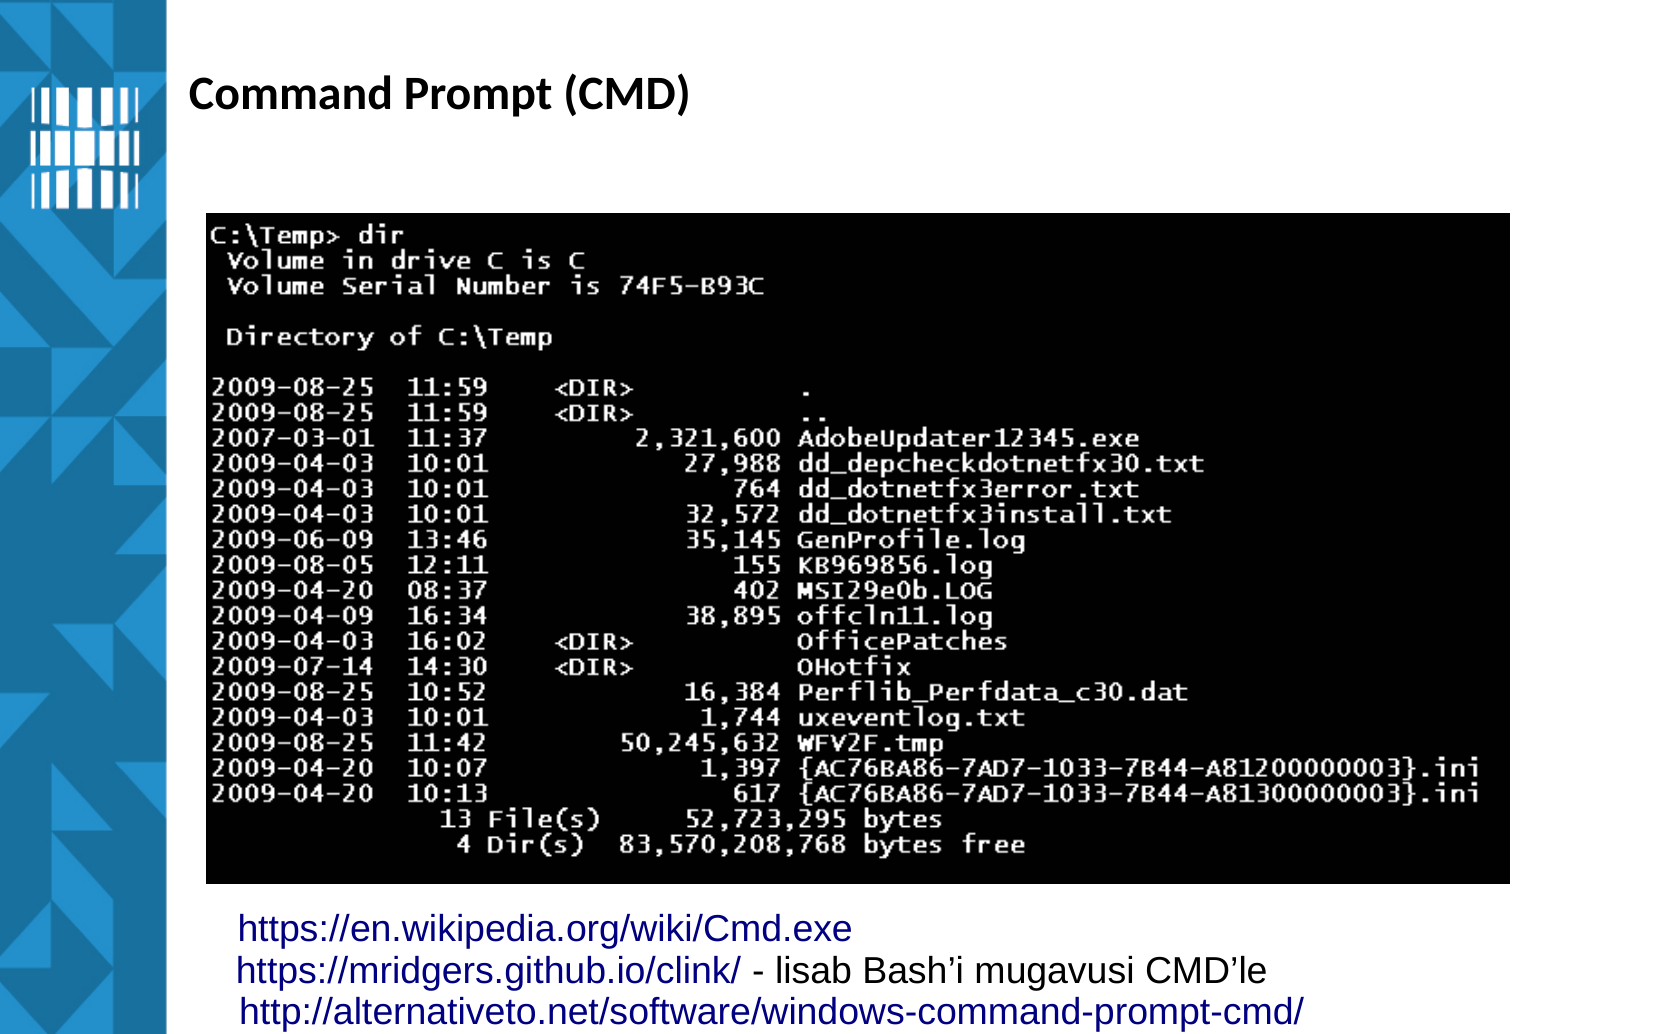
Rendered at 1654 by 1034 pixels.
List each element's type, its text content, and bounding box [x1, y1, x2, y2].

text_box https://en.wikipedia.org/wiki/Cmd.exe [222, 900, 869, 958]
text_box http://alternativeto.net/software/windows-command-prompt-cmd/ [224, 999, 1320, 1034]
picture [42, 108, 132, 208]
picture [206, 213, 1510, 884]
text_box https://mridgers.github.io/clink/ - lisab Bash’i mugavusi CMD’le [221, 941, 1335, 999]
title Command Prompt (CMD) [188, 41, 1654, 154]
